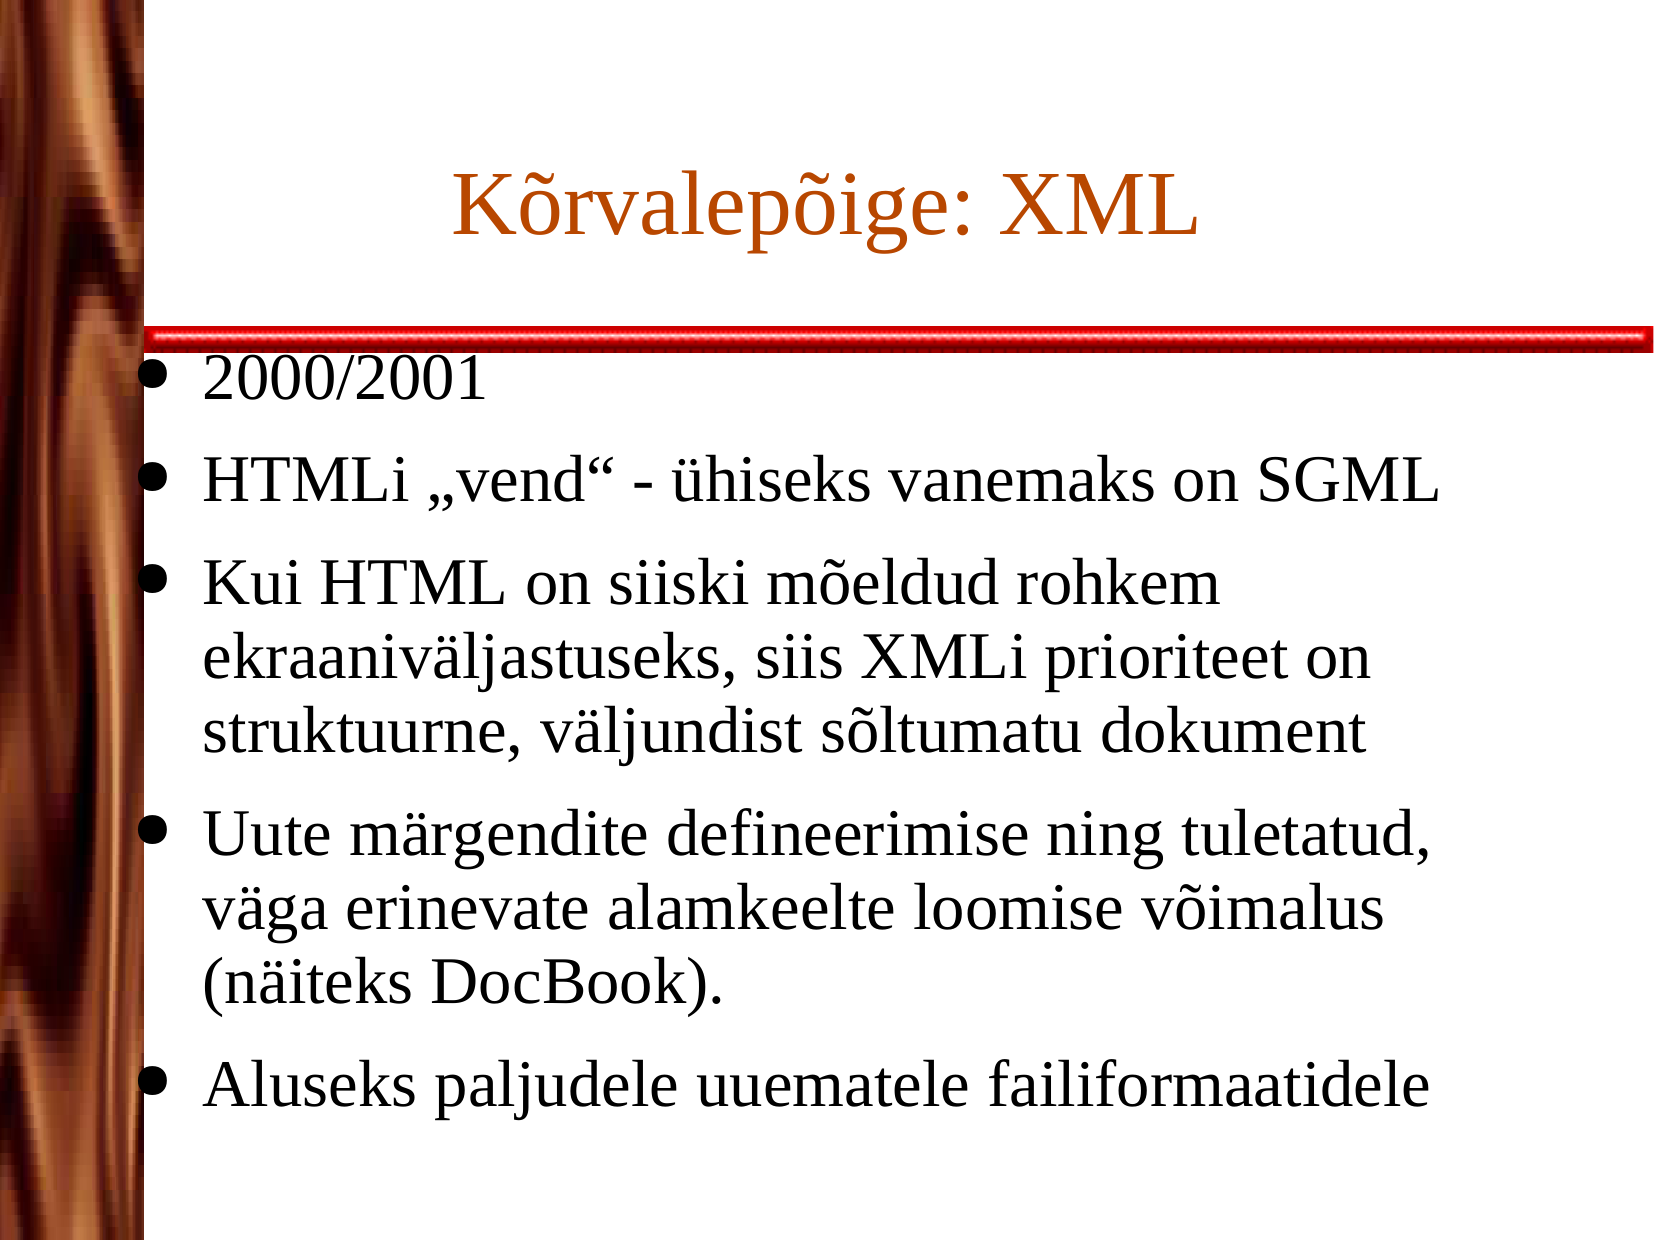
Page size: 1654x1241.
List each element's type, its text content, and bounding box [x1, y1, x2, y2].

title Kõrvalepõige: XML [121, 100, 1533, 312]
picture [0, 0, 1654, 1240]
list 2000/2001 HTMLi „vend“ - ühiseks vanemaks on SGML Kui HTML on siiski mõeldud rohkem ekraaniväljastuseks, siis XMLi prioriteet on struktuurne, väljundist sõltumatu dokument Uute märgendite defineerimise ning tuletatud, väga erinevate alamkeelte loomise võimalus (näiteks DocBook). Aluseks paljudele uuematele failiformaatidele [121, 344, 1533, 1174]
